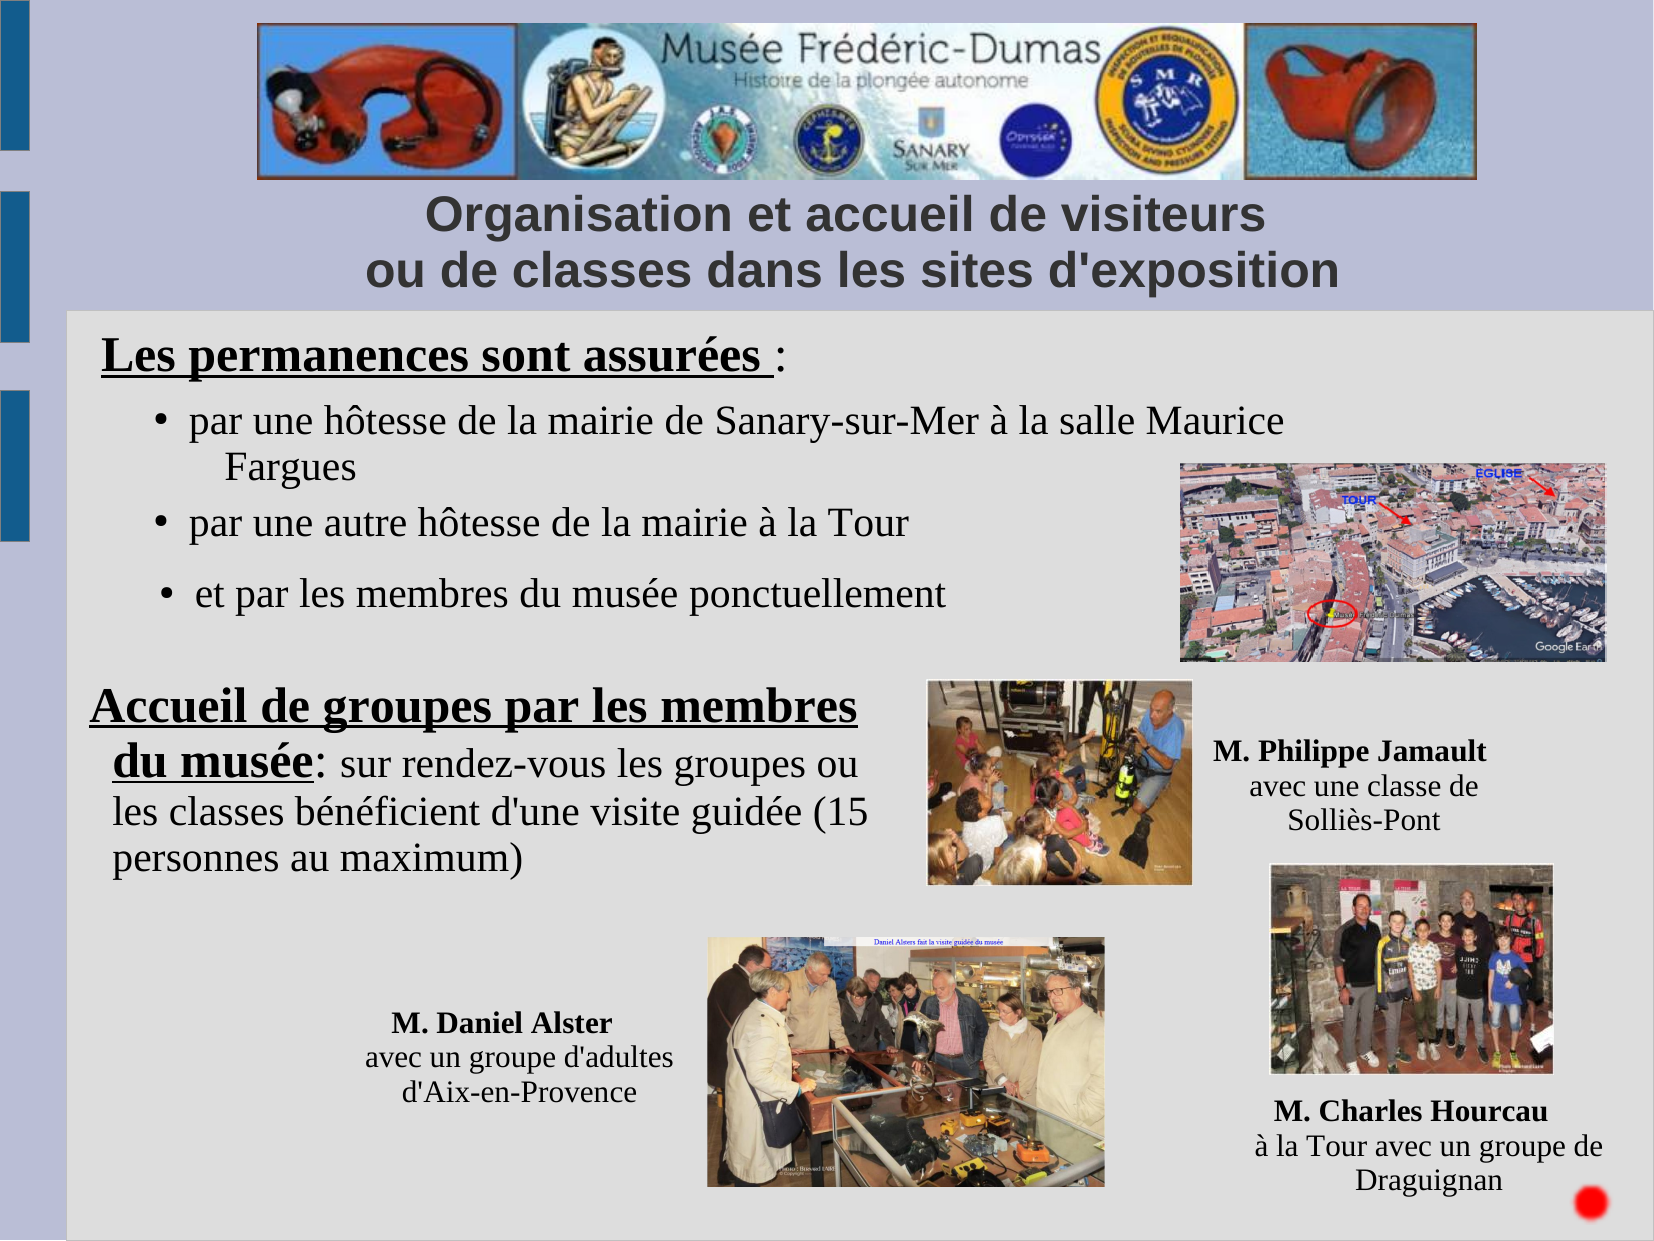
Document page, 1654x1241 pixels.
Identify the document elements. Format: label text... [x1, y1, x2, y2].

text_box Les permanences sont assurées : [88, 326, 922, 384]
title Organisation et accueil de visiteurs ou de classes dans les sites d'exposition [146, 177, 1560, 308]
picture [1269, 863, 1554, 1075]
text_box par une autre hôtesse de la mairie à la Tour [153, 495, 1180, 550]
picture [257, 23, 1477, 180]
text_box par une hôtesse de la mairie de Sanary-sur-Mer à la salle Maurice Fargues [153, 396, 1335, 491]
picture [1180, 463, 1607, 662]
text_box Accueil de groupes par les membres du musée: sur rendez-vous les groupes ou les classes bénéficient d'une visite guidée (15 personnes au maximum) [76, 675, 916, 884]
text_box et par les membres du musée ponctuellement [159, 566, 1040, 621]
text_box M. Charles Hourcau à la Tour avec un groupe de Draguignan [1192, 1092, 1630, 1199]
picture [707, 937, 1105, 1188]
text_box M. Philippe Jamault avec une classe de Solliès-Pont [1181, 732, 1512, 839]
picture [1569, 1180, 1617, 1225]
text_box M. Daniel Alster avec un groupe d'adultes d'Aix-en-Provence [307, 1003, 697, 1111]
picture [926, 679, 1193, 886]
